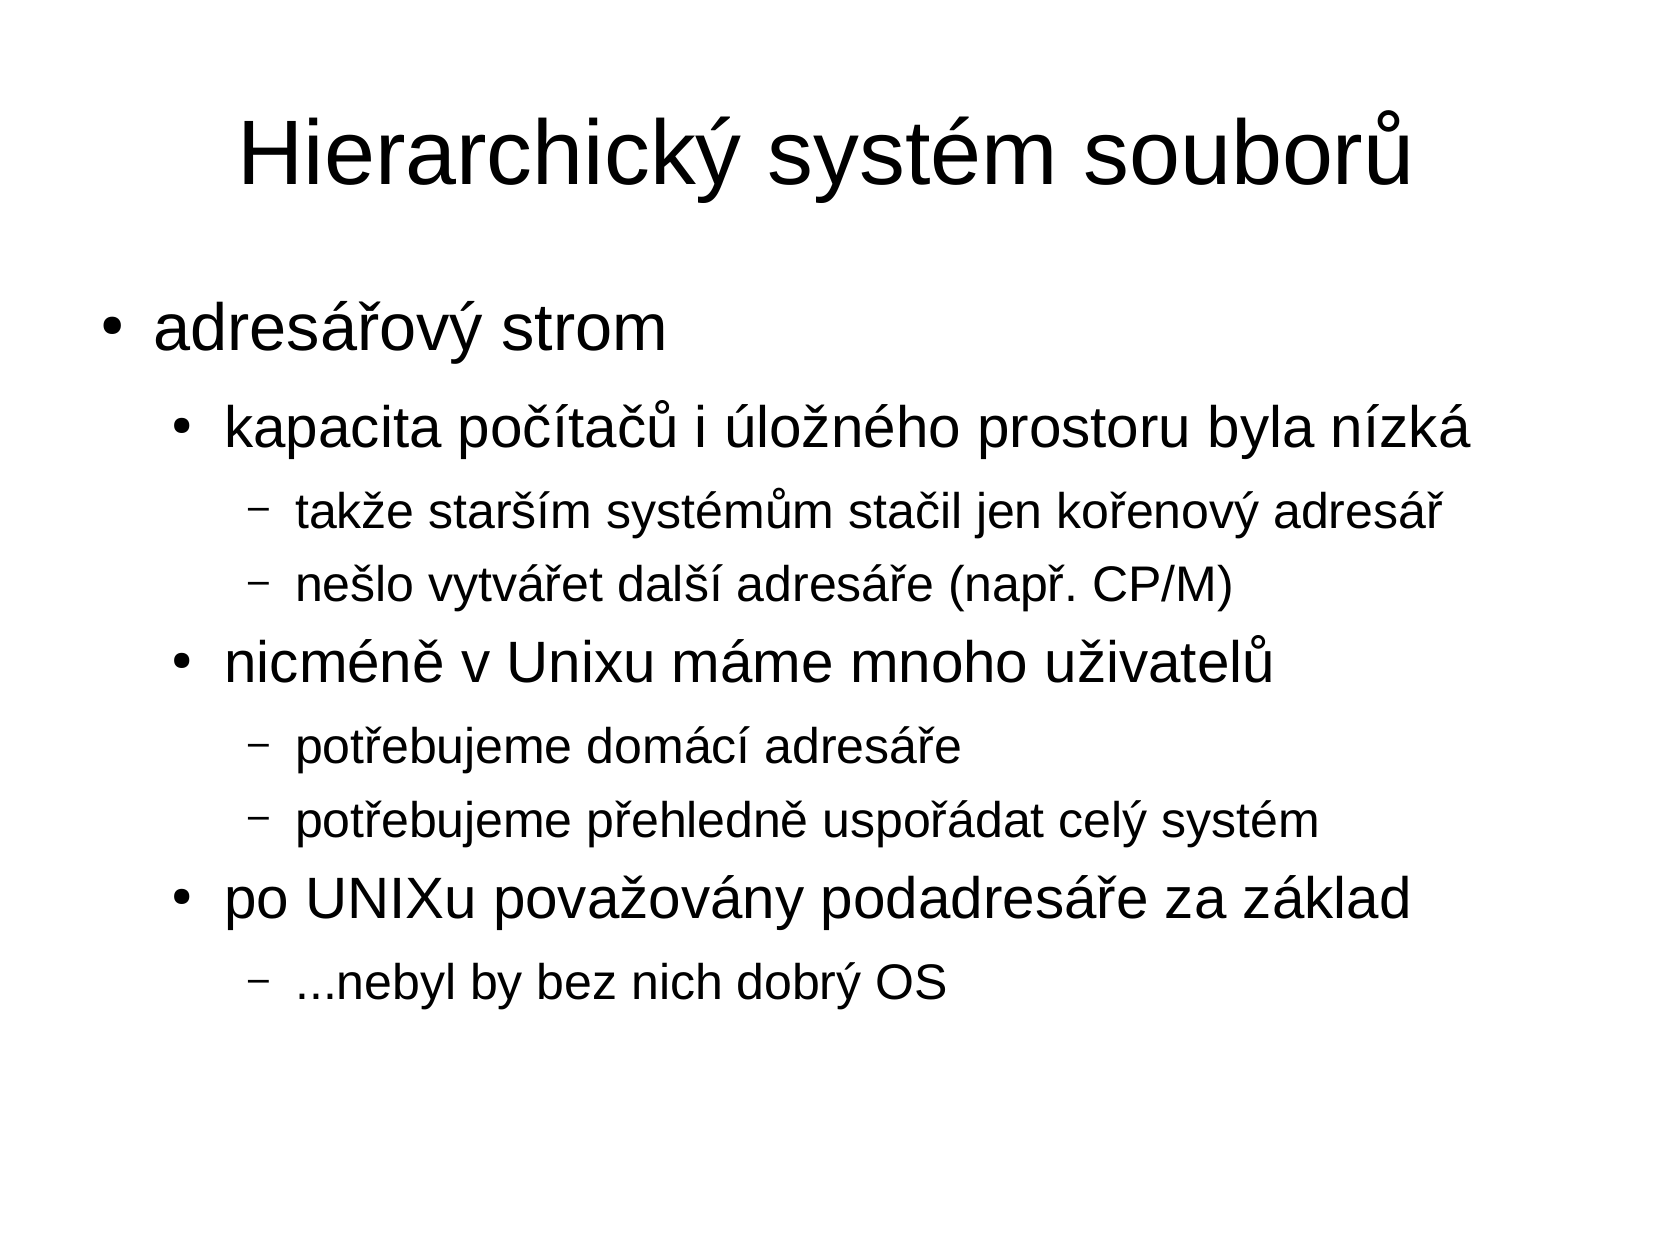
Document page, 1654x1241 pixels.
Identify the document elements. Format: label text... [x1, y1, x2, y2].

title Hierarchický systém souborů [82, 56, 1571, 250]
list adresářový strom kapacita počítačů i úložného prostoru byla nízká takže starším systémům stačil jen kořenový adresář nešlo vytvářet další adresáře (např. CP/M) nicméně v Unixu máme mnoho uživatelů potřebujeme domácí adresáře potřebujeme přehledně uspořádat celý systém po UNIXu považovány podadresáře za základ ...nebyl by bez nich dobrý OS [82, 290, 1571, 1094]
